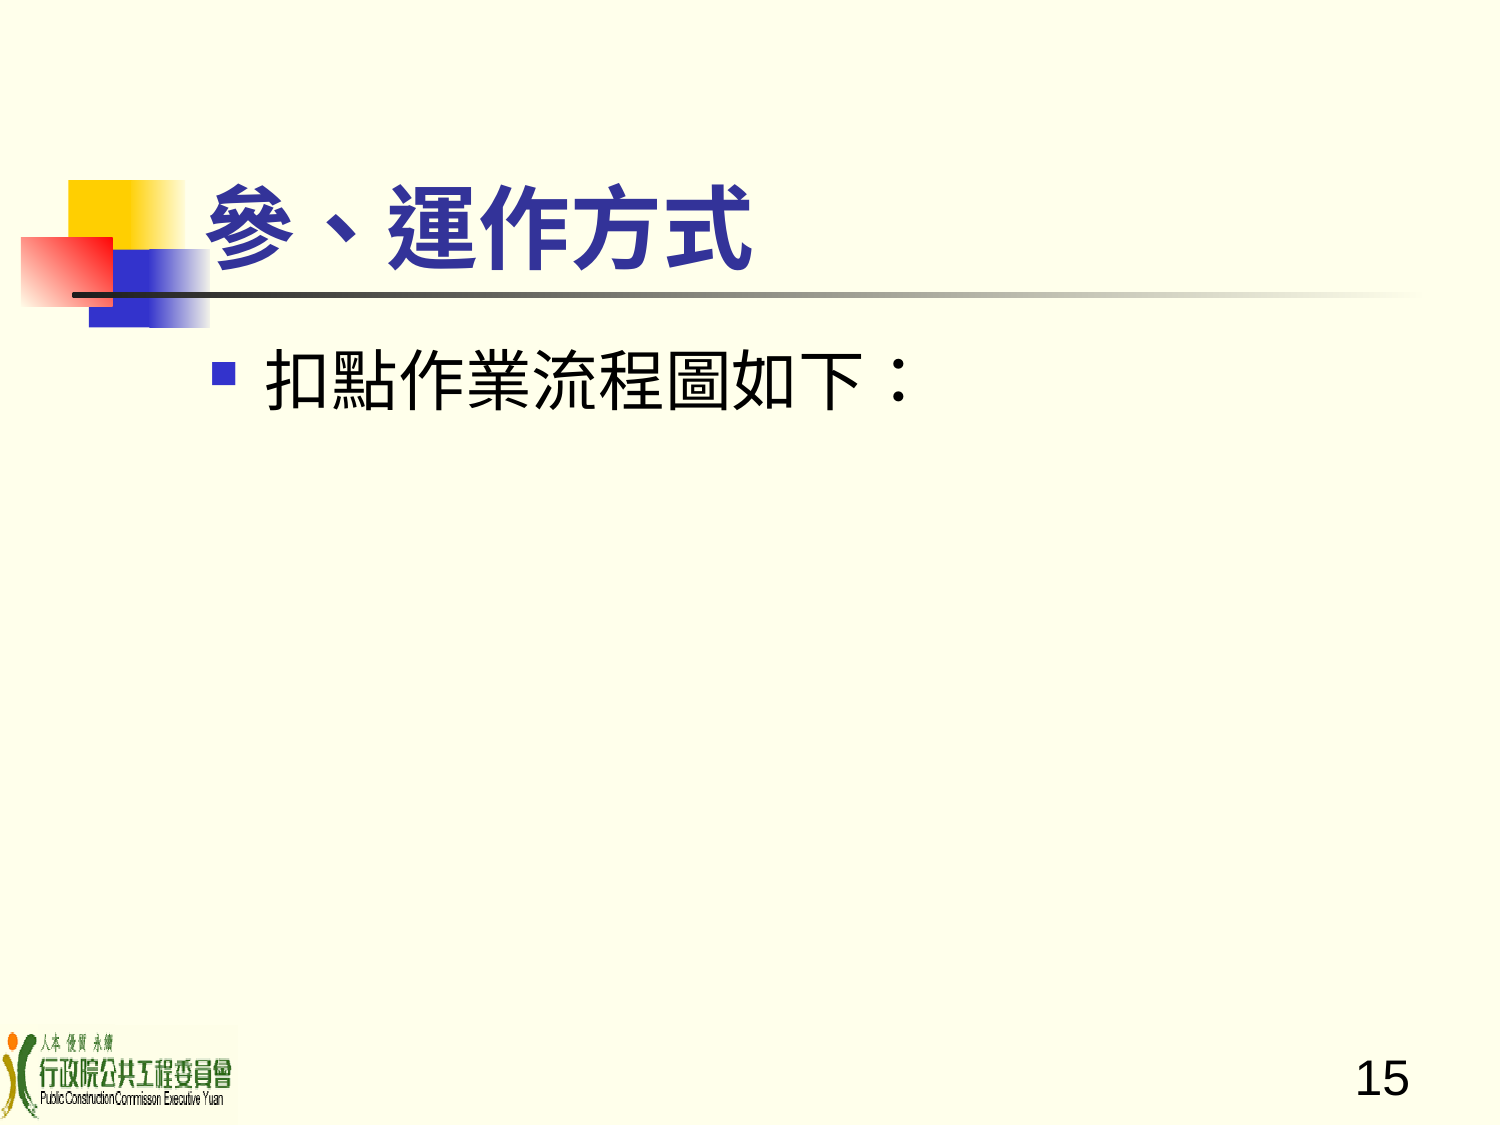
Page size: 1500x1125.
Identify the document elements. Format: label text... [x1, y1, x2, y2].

title 參、運作方式 [188, 101, 1468, 289]
list 扣點作業流程圖如下： [193, 331, 1469, 1007]
picture [0, 1024, 238, 1125]
